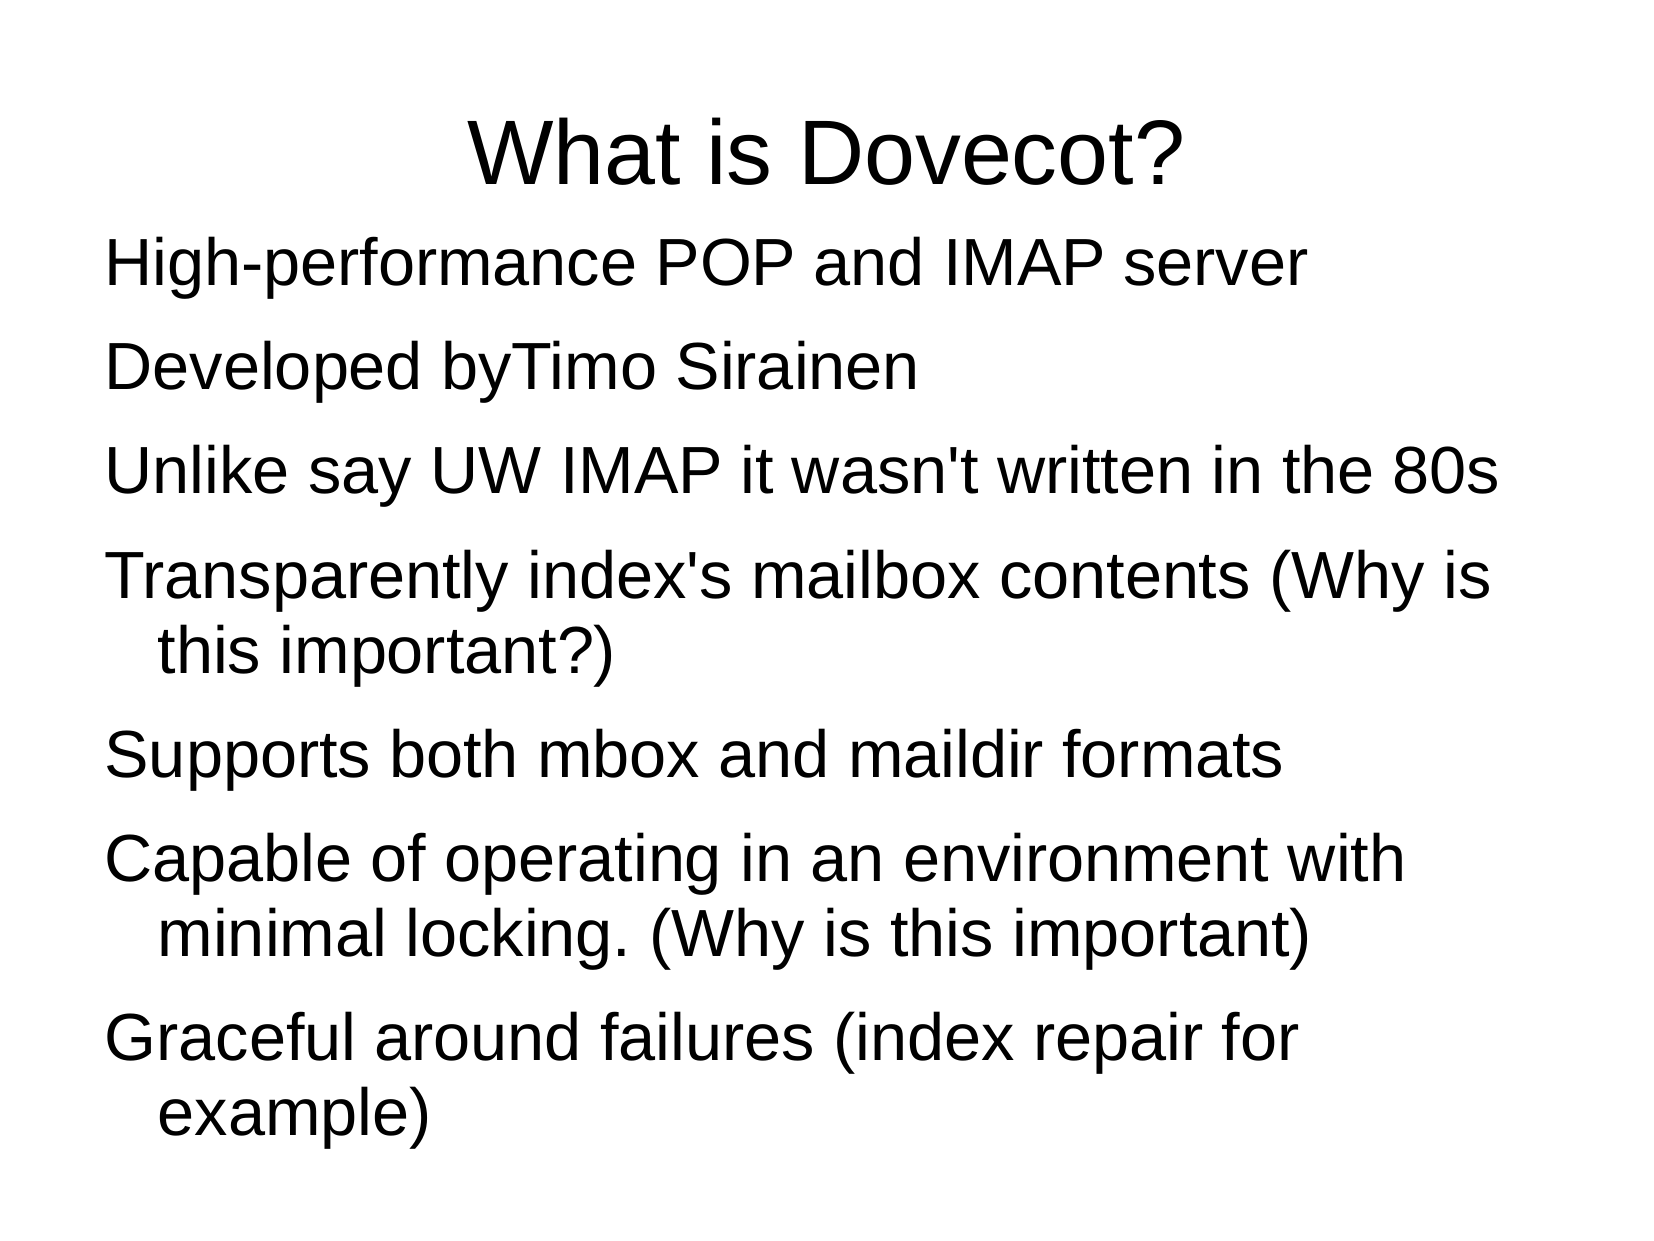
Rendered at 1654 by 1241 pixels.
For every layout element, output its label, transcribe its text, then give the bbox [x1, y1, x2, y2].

title What is Dovecot? [82, 49, 1571, 257]
list High-performance POP and IMAP server Developed byTimo Sirainen Unlike say UW IMAP it wasn't written in the 80s Transparently index's mailbox contents (Why is this important?) Supports both mbox and maildir formats Capable of operating in an environment with minimal locking. (Why is this important) Graceful around failures (index repair for example) [86, 225, 1576, 1163]
